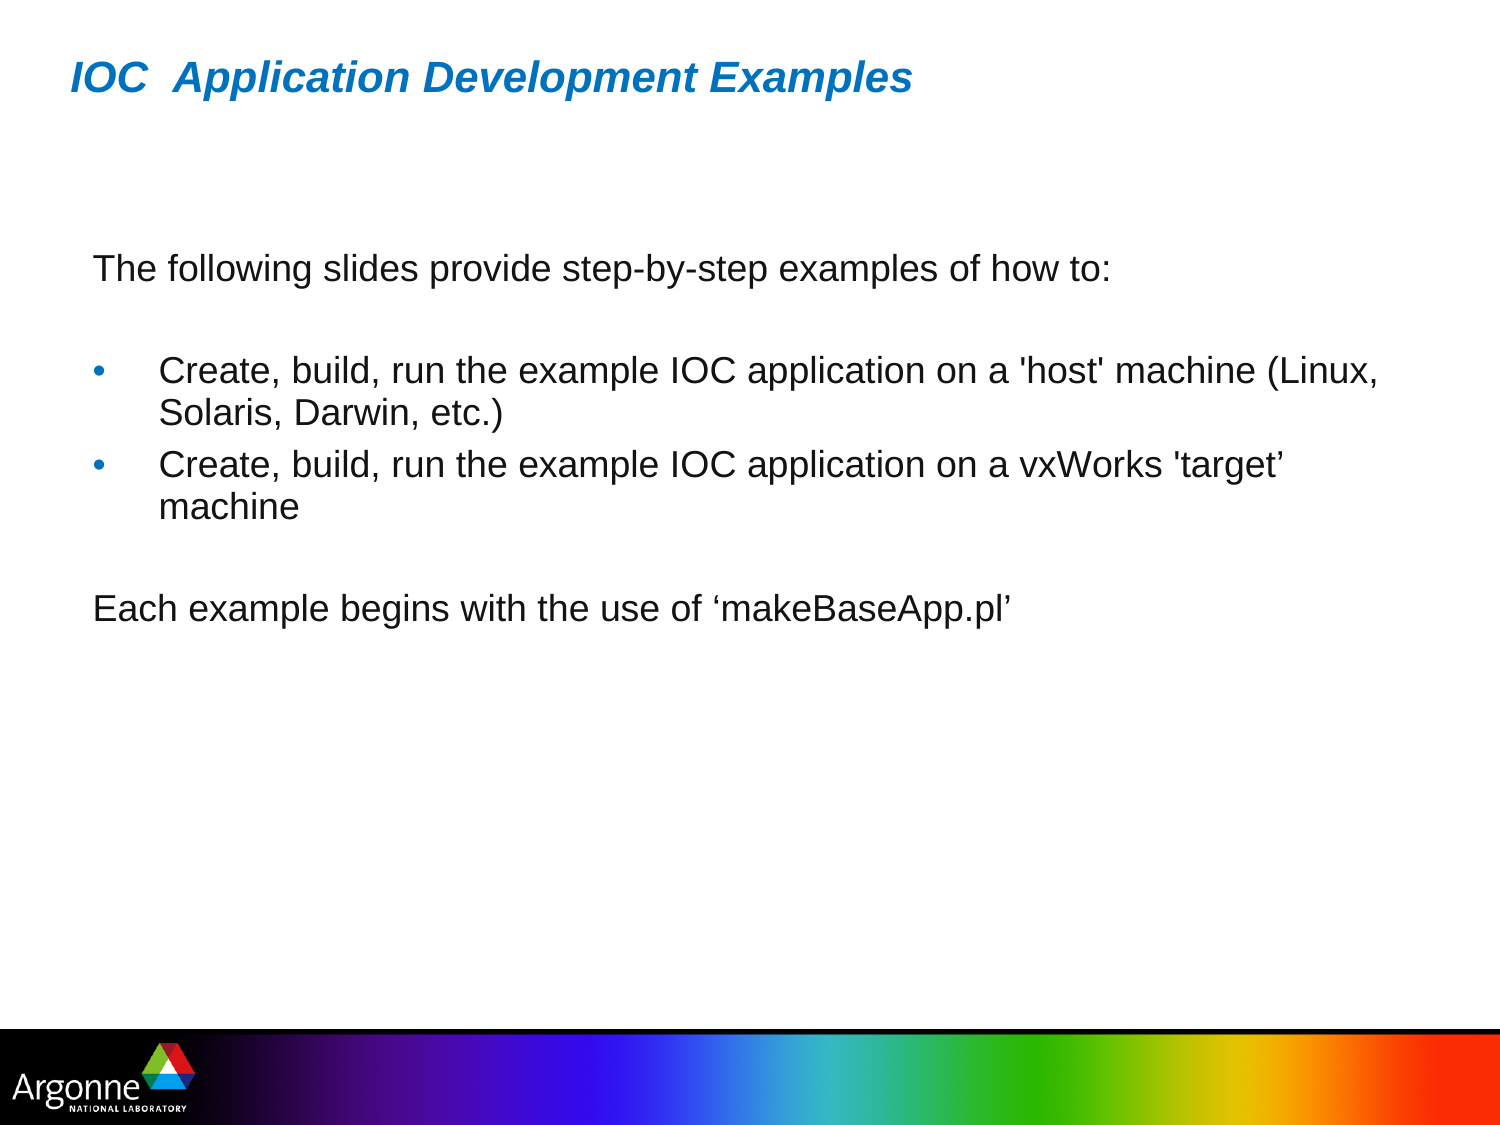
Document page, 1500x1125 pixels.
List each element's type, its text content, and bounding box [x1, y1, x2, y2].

title IOC Application Development Examples [55, 57, 1361, 113]
list The following slides provide step-by-step examples of how to: Create, build, run the example IOC application on a 'host' machine (Linux, Solaris, Darwin, etc.) Create, build, run the example IOC application on a vxWorks 'target’ machine Each example begins with the use of ‘makeBaseApp.pl’ [77, 239, 1411, 664]
picture [0, 1029, 1500, 1125]
